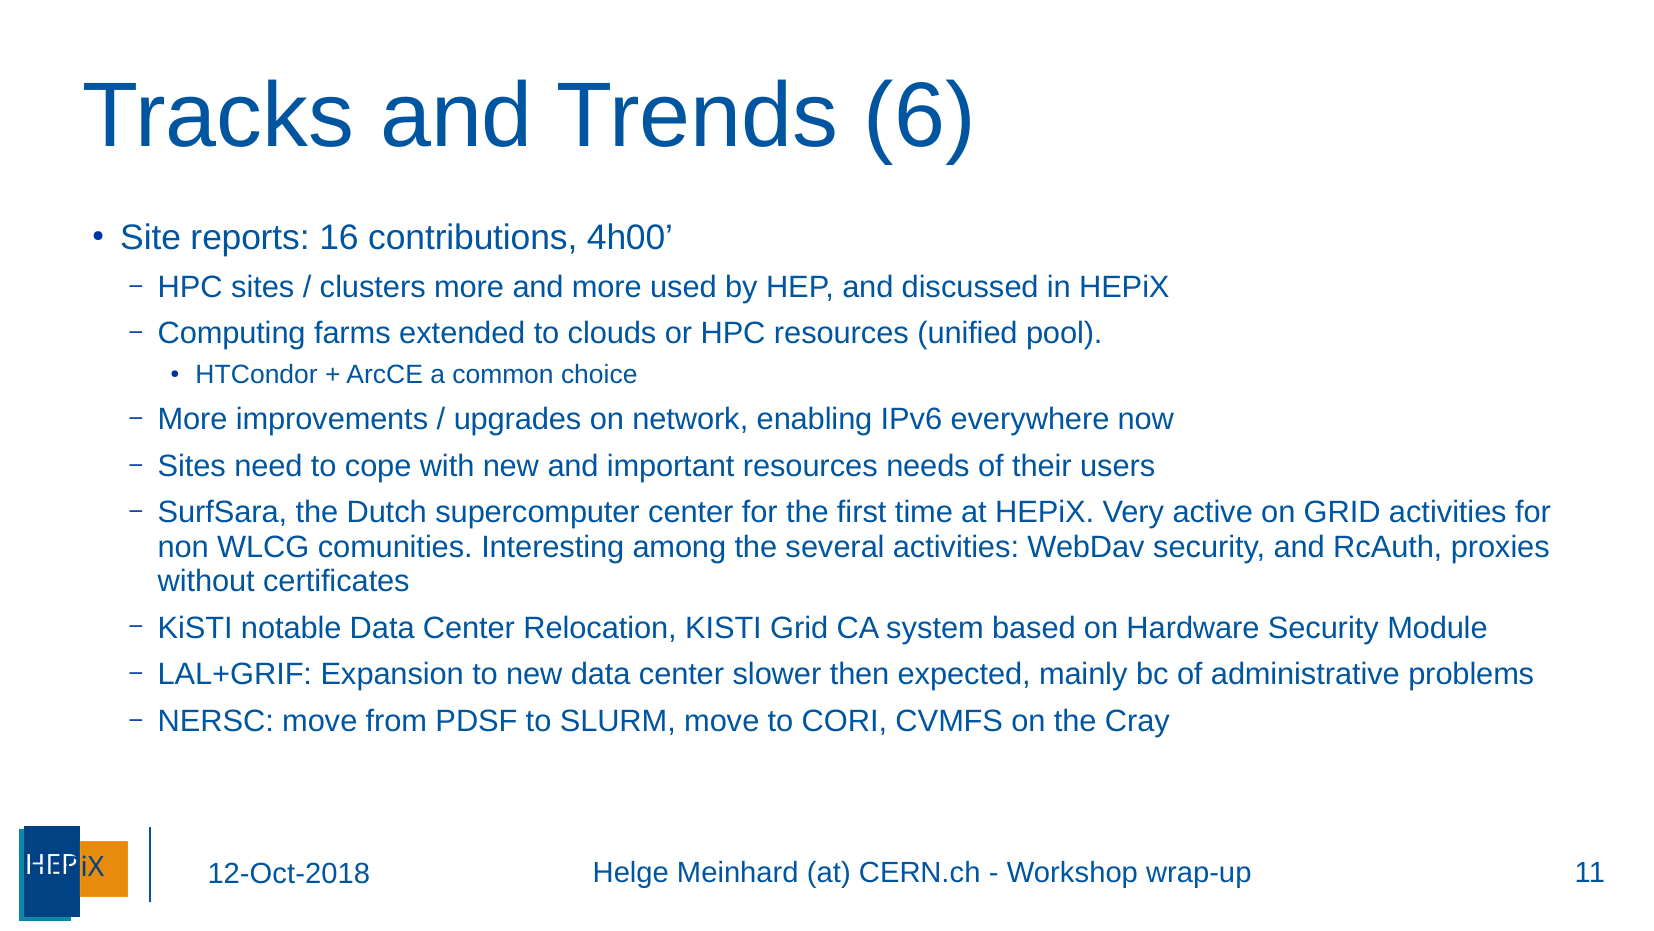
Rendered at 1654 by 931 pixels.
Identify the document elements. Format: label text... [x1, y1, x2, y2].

list Site reports: 16 contributions, 4h00’ HPC sites / clusters more and more used by HEP, and discussed in HEPiX Computing farms extended to clouds or HPC resources (unified pool). HTCondor + ArcCE a common choice More improvements / upgrades on network, enabling IPv6 everywhere now Sites need to cope with new and important resources needs of their users SurfSara, the Dutch supercomputer center for the first time at HEPiX. Very active on GRID activities for non WLCG comunities. Interesting among the several activities: WebDav security, and RcAuth, proxies without certificates KiSTI notable Data Center Relocation, KISTI Grid CA system based on Hardware Security Module LAL+GRIF: Expansion to new data center slower then expected, mainly bc of administrative problems NERSC: move from PDSF to SLURM, move to CORI, CVMFS on the Cray [82, 217, 1571, 757]
title Tracks and Trends (6) [82, 37, 1571, 193]
